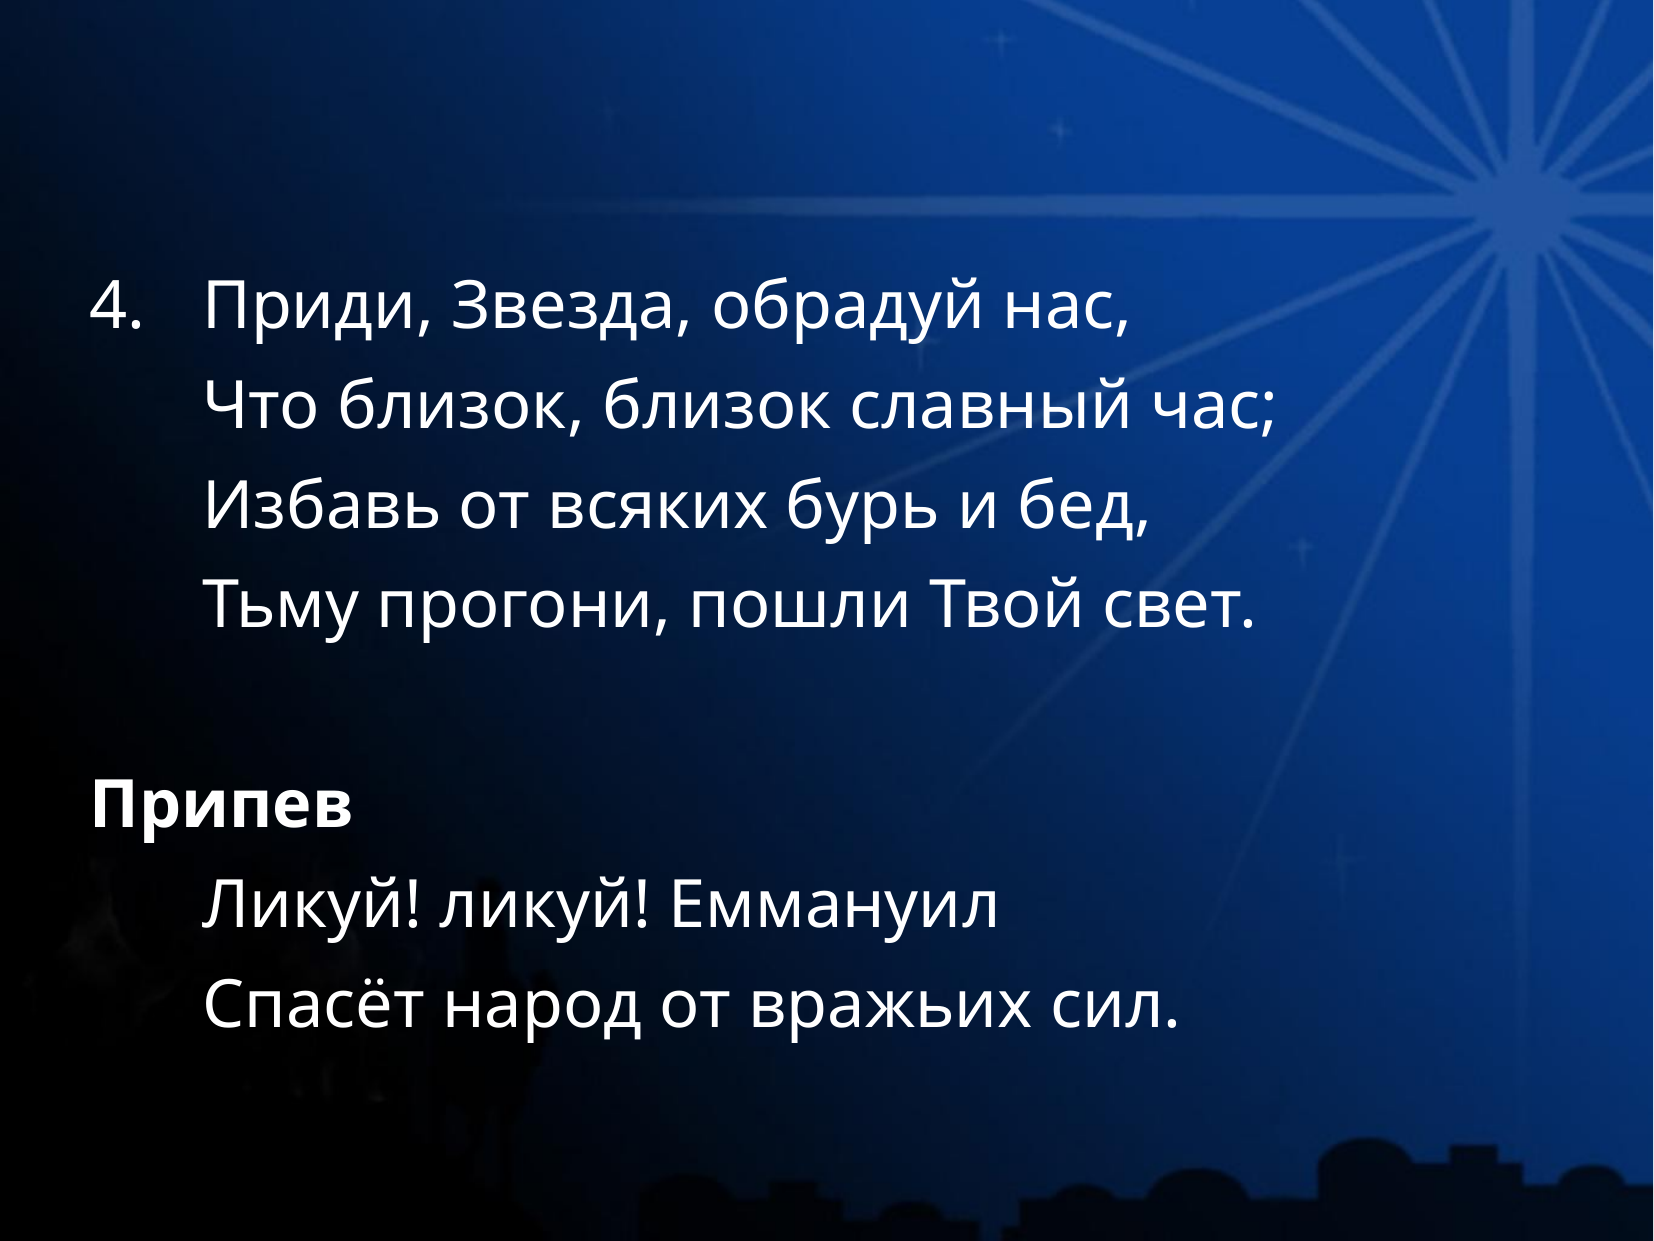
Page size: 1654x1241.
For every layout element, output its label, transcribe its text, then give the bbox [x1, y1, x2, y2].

picture [0, 0, 1654, 1241]
text_box 4. Приди, Звезда, обрадуй нас, Что близок, близок славный час; Избавь от всяких бурь и бед, Тьму прогони, пошли Твой свет. Припев Ликуй! ликуй! Еммануил Спасёт народ от вражьих сил. [75, 150, 1576, 1163]
